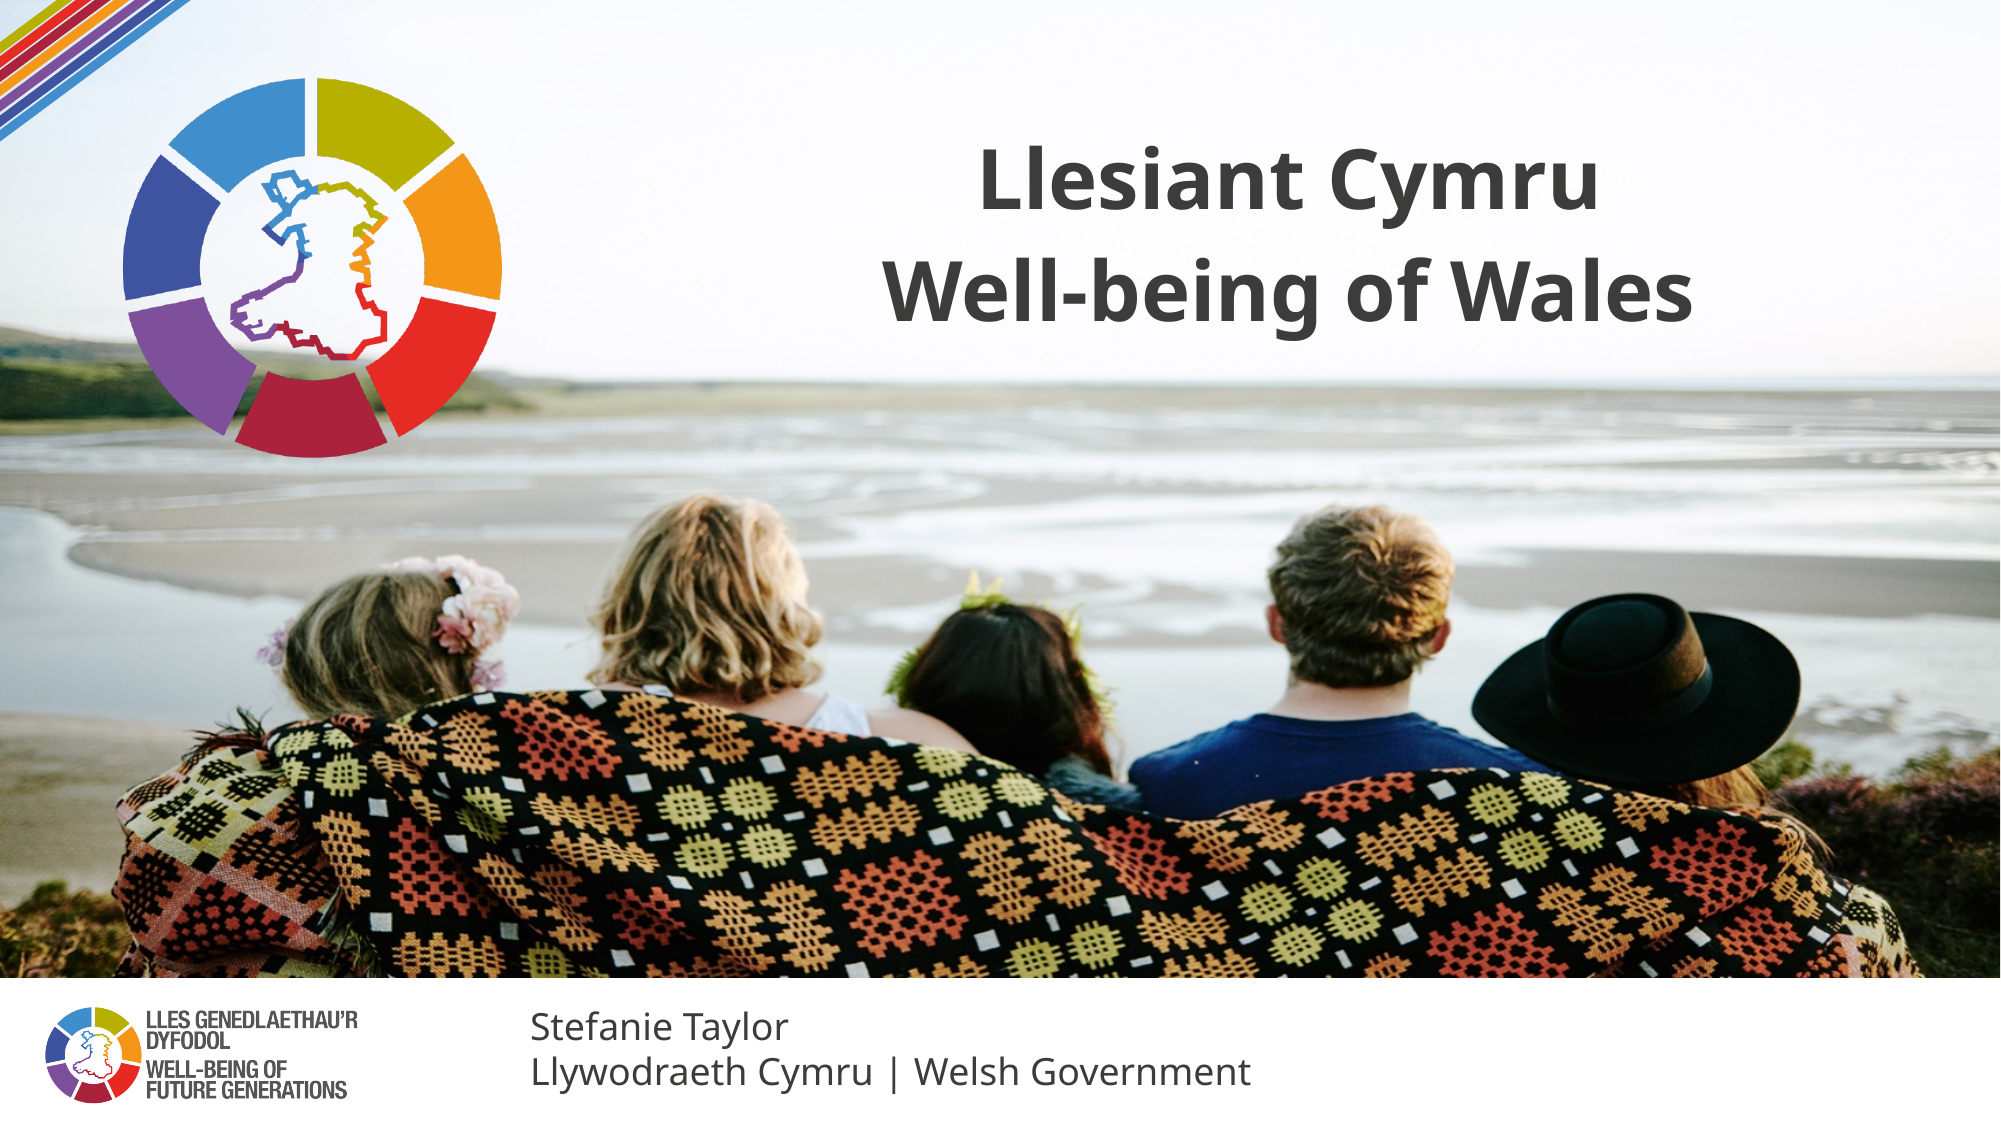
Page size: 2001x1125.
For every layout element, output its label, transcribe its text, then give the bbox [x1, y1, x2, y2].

text_box Stefanie Taylor Llywodraeth Cymru | Welsh Government [515, 995, 1874, 1102]
picture [122, 78, 516, 458]
text_box Llesiant Cymru Well-being of Wales [751, 118, 1827, 349]
